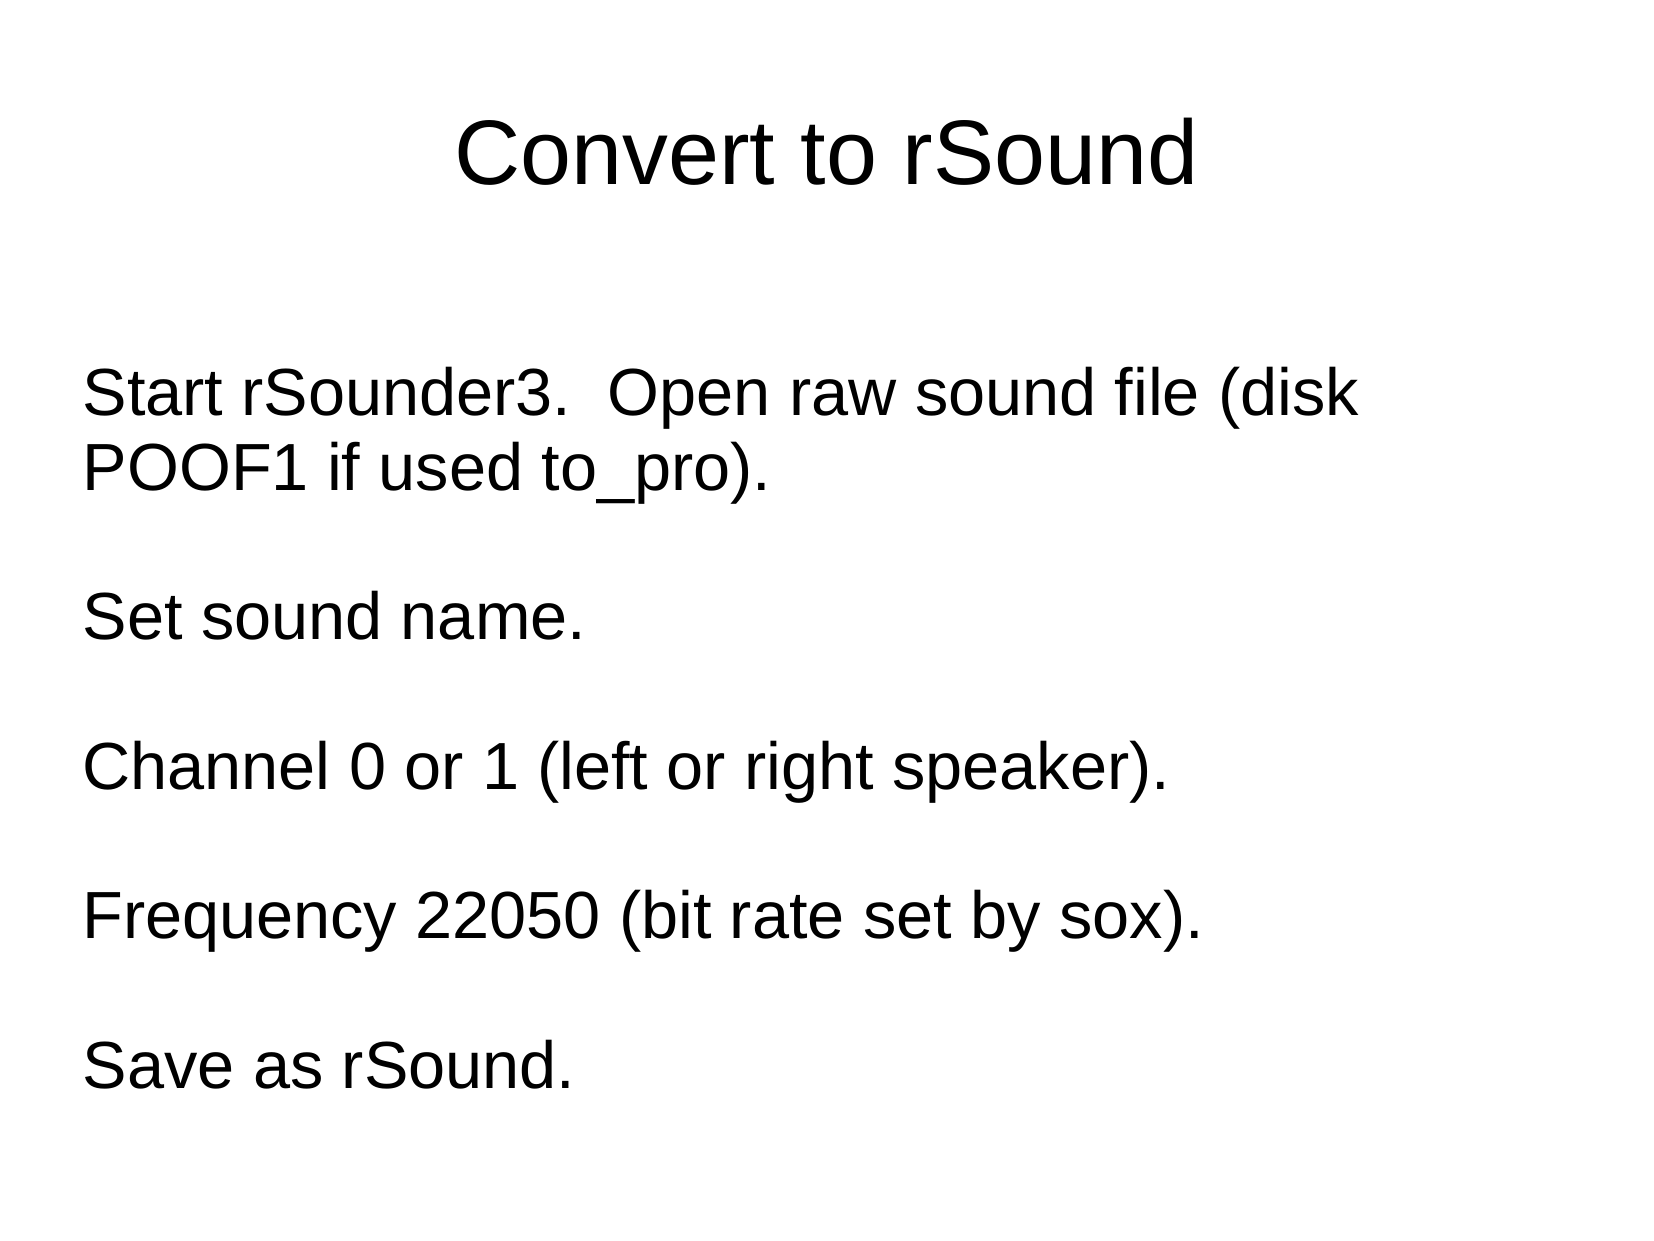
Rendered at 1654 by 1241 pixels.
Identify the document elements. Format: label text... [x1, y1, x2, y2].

title Convert to rSound [82, 49, 1571, 257]
subtitle Start rSounder3. Open raw sound file (disk POOF1 if used to_pro). Set sound name. Channel 0 or 1 (left or right speaker). Frequency 22050 (bit rate set by sox). Save as rSound. [82, 290, 1571, 1104]
